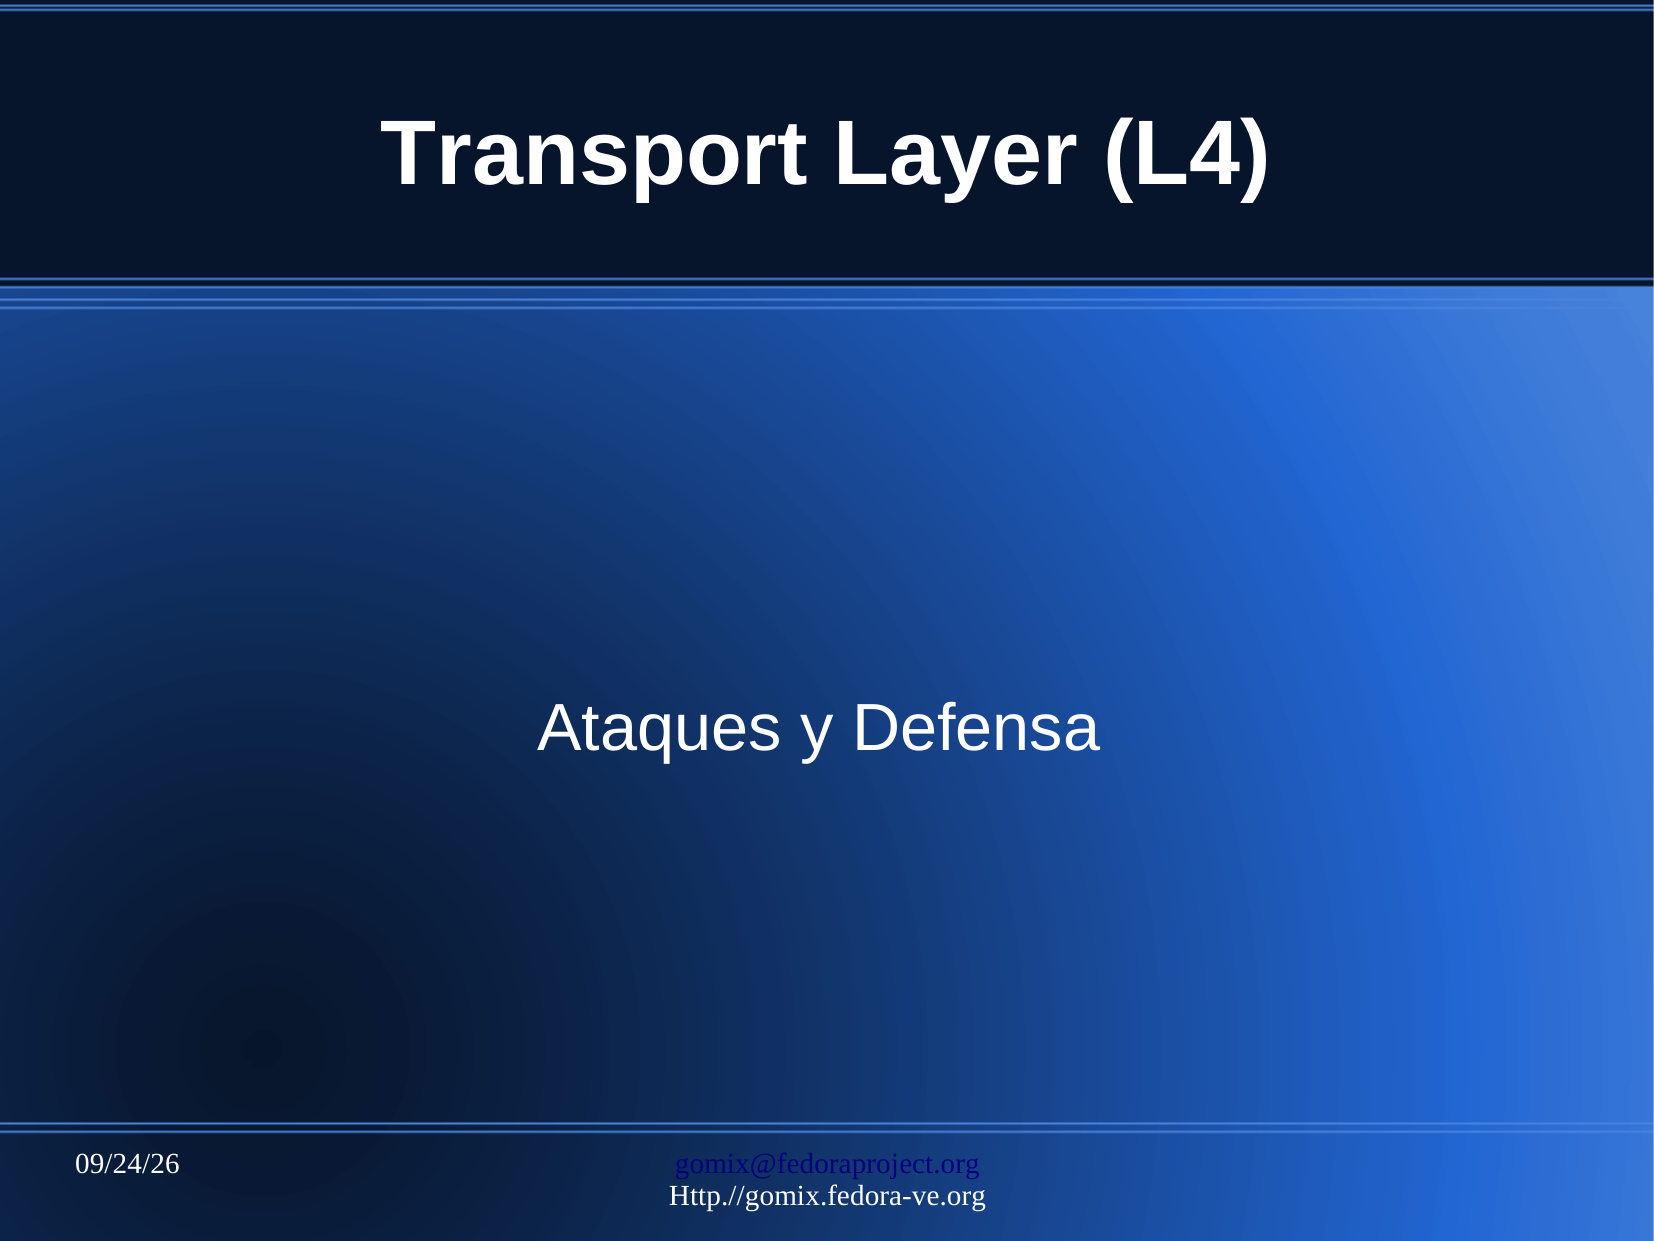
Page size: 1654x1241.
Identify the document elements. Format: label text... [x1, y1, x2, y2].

picture [0, 0, 1654, 1241]
title Transport Layer (L4) [82, 56, 1571, 250]
subtitle Ataques y Defensa [75, 330, 1564, 1126]
